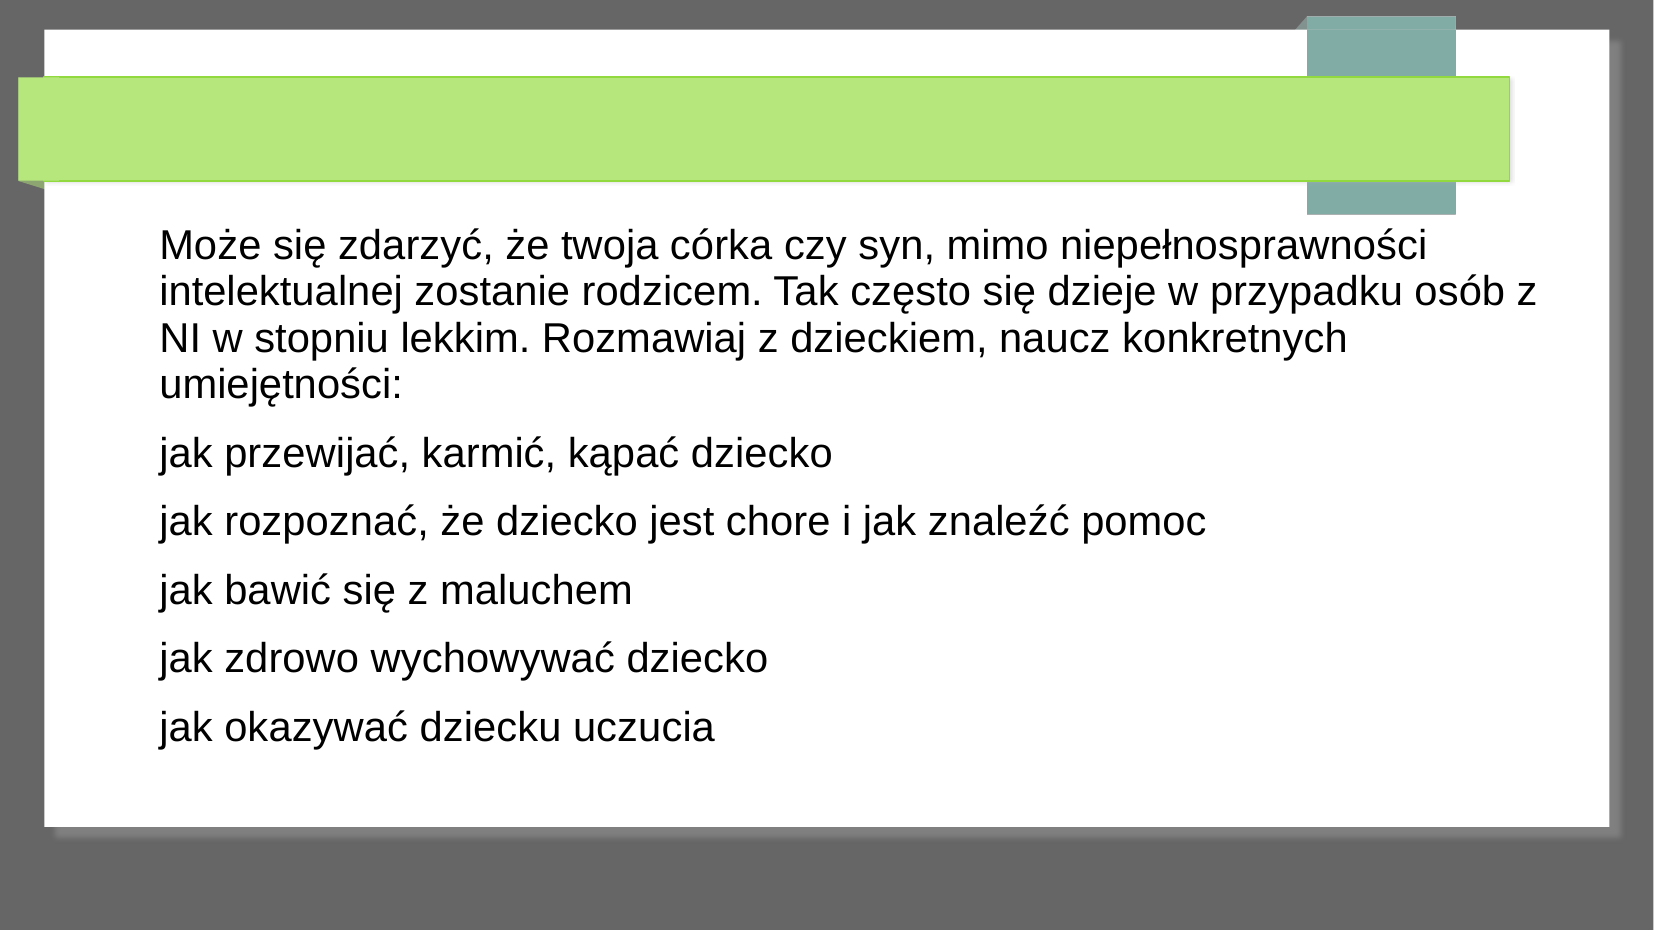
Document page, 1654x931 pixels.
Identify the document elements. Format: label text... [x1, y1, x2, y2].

list Może się zdarzyć, że twoja córka czy syn, mimo niepełnosprawności intelektualnej zostanie rodzicem. Tak często się dzieje w przypadku osób z NI w stopniu lekkim. Rozmawiaj z dzieckiem, naucz konkretnych umiejętności: jak przewijać, karmić, kąpać dziecko jak rozpoznać, że dziecko jest chore i jak znaleźć pomoc jak bawić się z maluchem jak zdrowo wychowywać dziecko jak okazywać dziecku uczucia [88, 221, 1565, 813]
